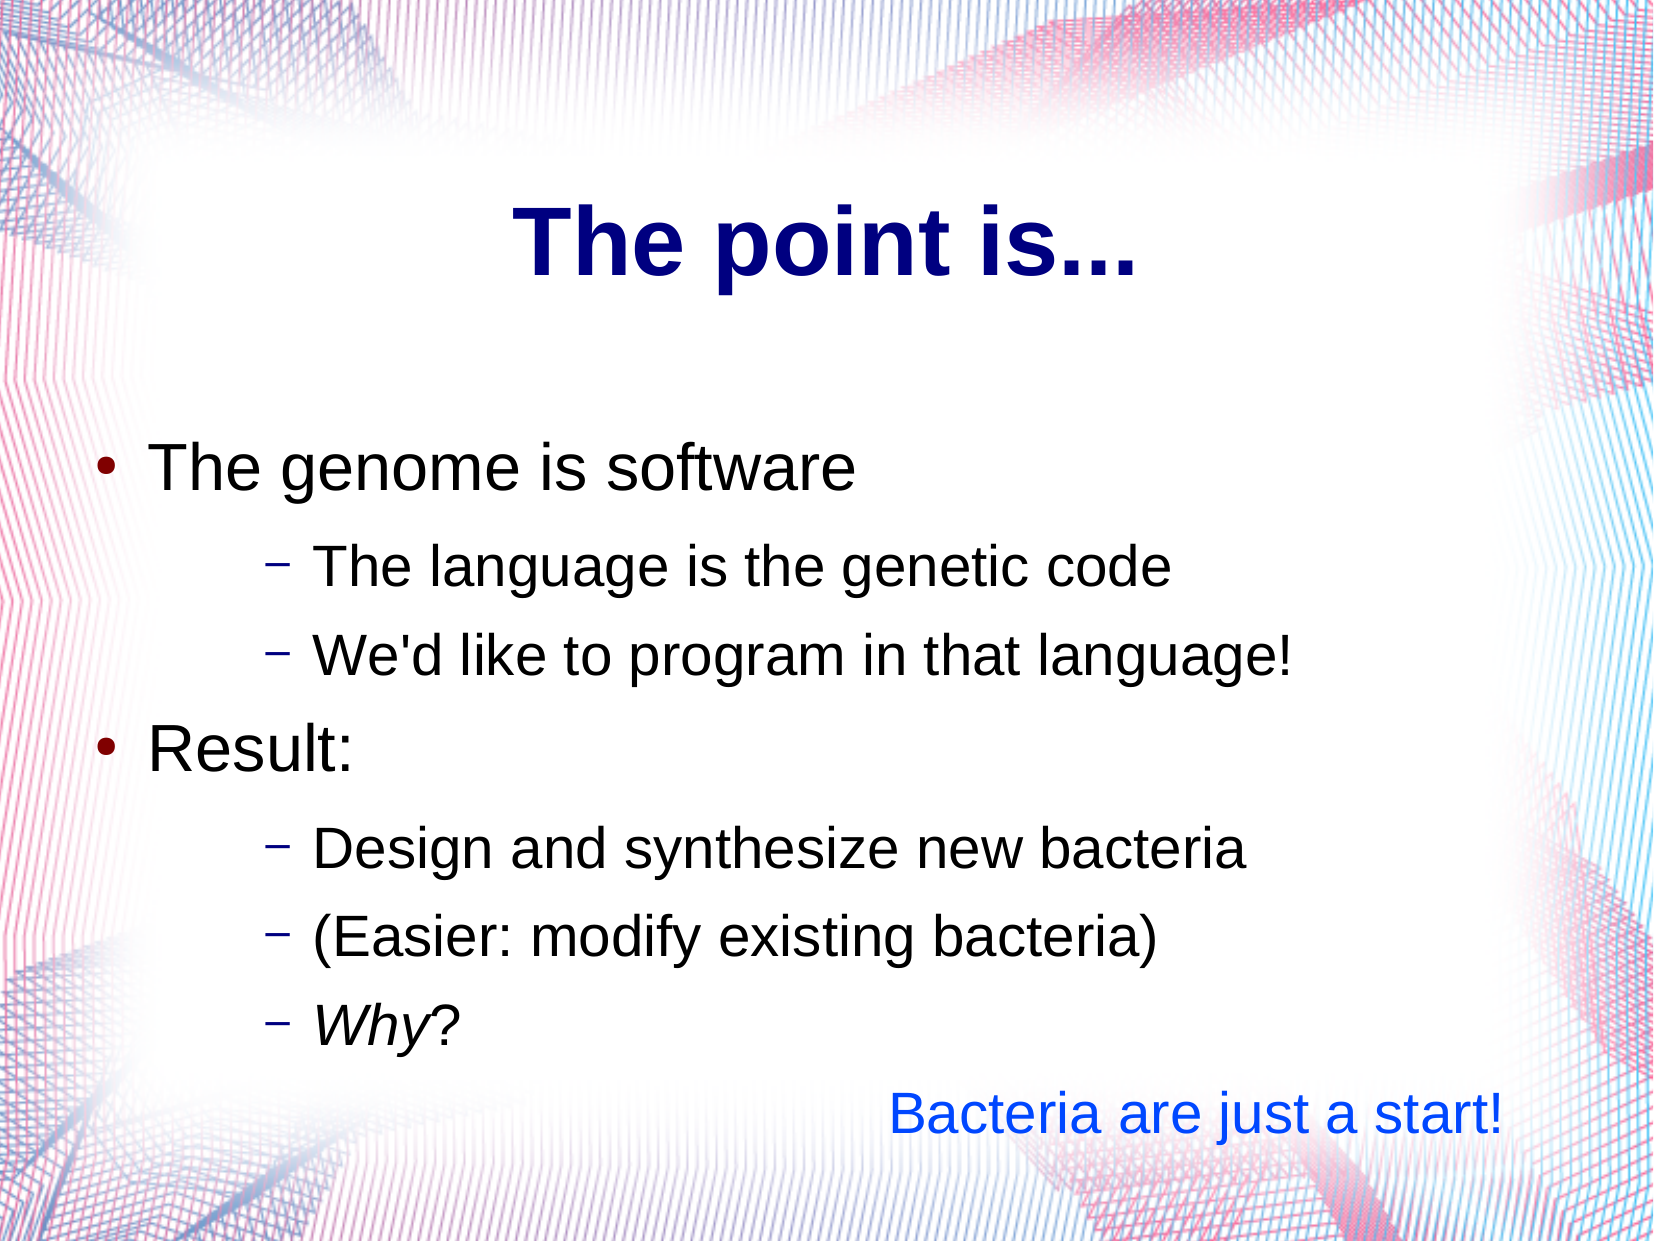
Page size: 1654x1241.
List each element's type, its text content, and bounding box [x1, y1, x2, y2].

list The genome is software The language is the genetic code We'd like to program in that language! Result: Design and synthesize new bacteria (Easier: modify existing bacteria) Why? Bacteria are just a start! [76, 429, 1506, 1146]
text_box [767, 620, 797, 692]
picture [0, 0, 1654, 1241]
title The point is... [82, 137, 1571, 346]
